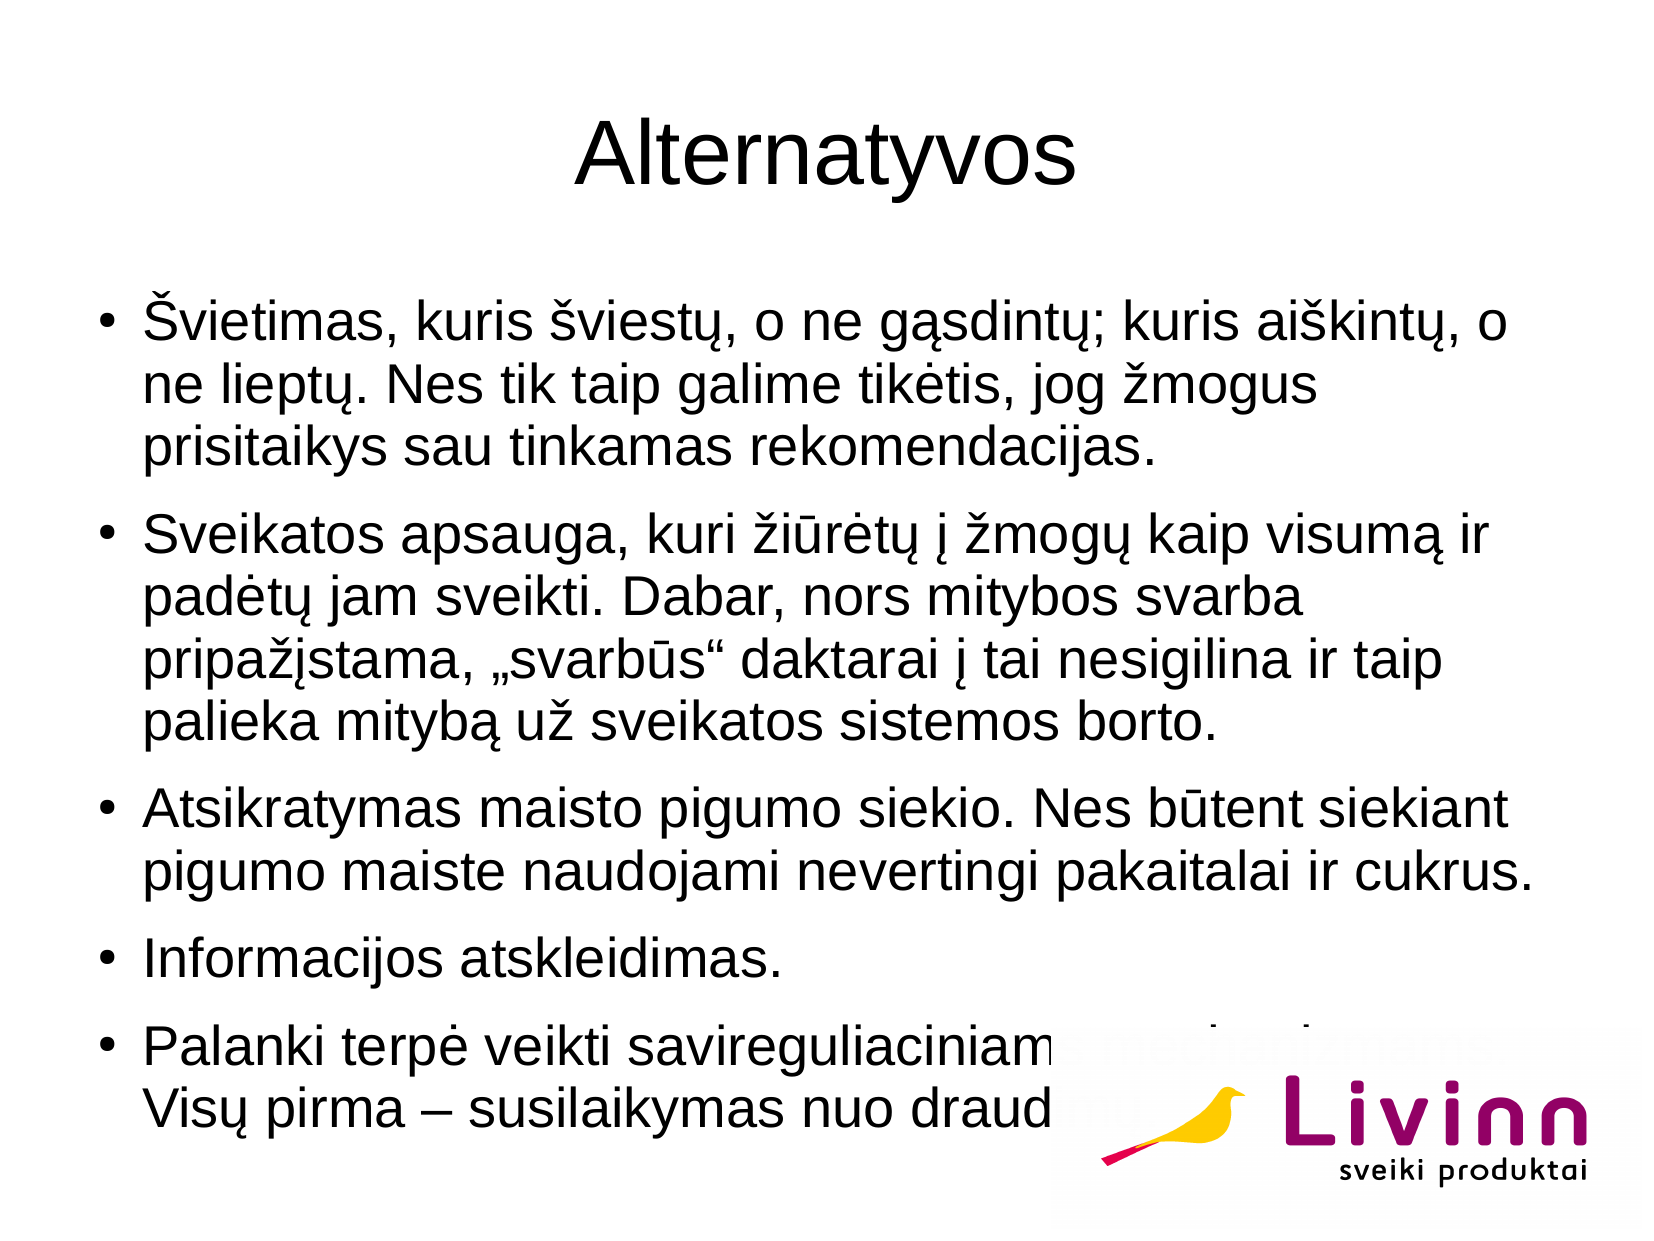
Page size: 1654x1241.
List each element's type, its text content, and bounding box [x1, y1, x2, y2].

picture [1051, 1027, 1642, 1229]
title Alternatyvos [82, 49, 1571, 257]
list Švietimas, kuris šviestų, o ne gąsdintų; kuris aiškintų, o ne lieptų. Nes tik taip galime tikėtis, jog žmogus prisitaikys sau tinkamas rekomendacijas. Sveikatos apsauga, kuri žiūrėtų į žmogų kaip visumą ir padėtų jam sveikti. Dabar, nors mitybos svarba pripažįstama, „svarbūs“ daktarai į tai nesigilina ir taip palieka mitybą už sveikatos sistemos borto. Atsikratymas maisto pigumo siekio. Nes būtent siekiant pigumo maiste naudojami nevertingi pakaitalai ir cukrus. Informacijos atskleidimas. Palanki terpė veikti savireguliaciniams mechanizmams. Visų pirma – susilaikymas nuo draudimų. [82, 290, 1538, 1170]
